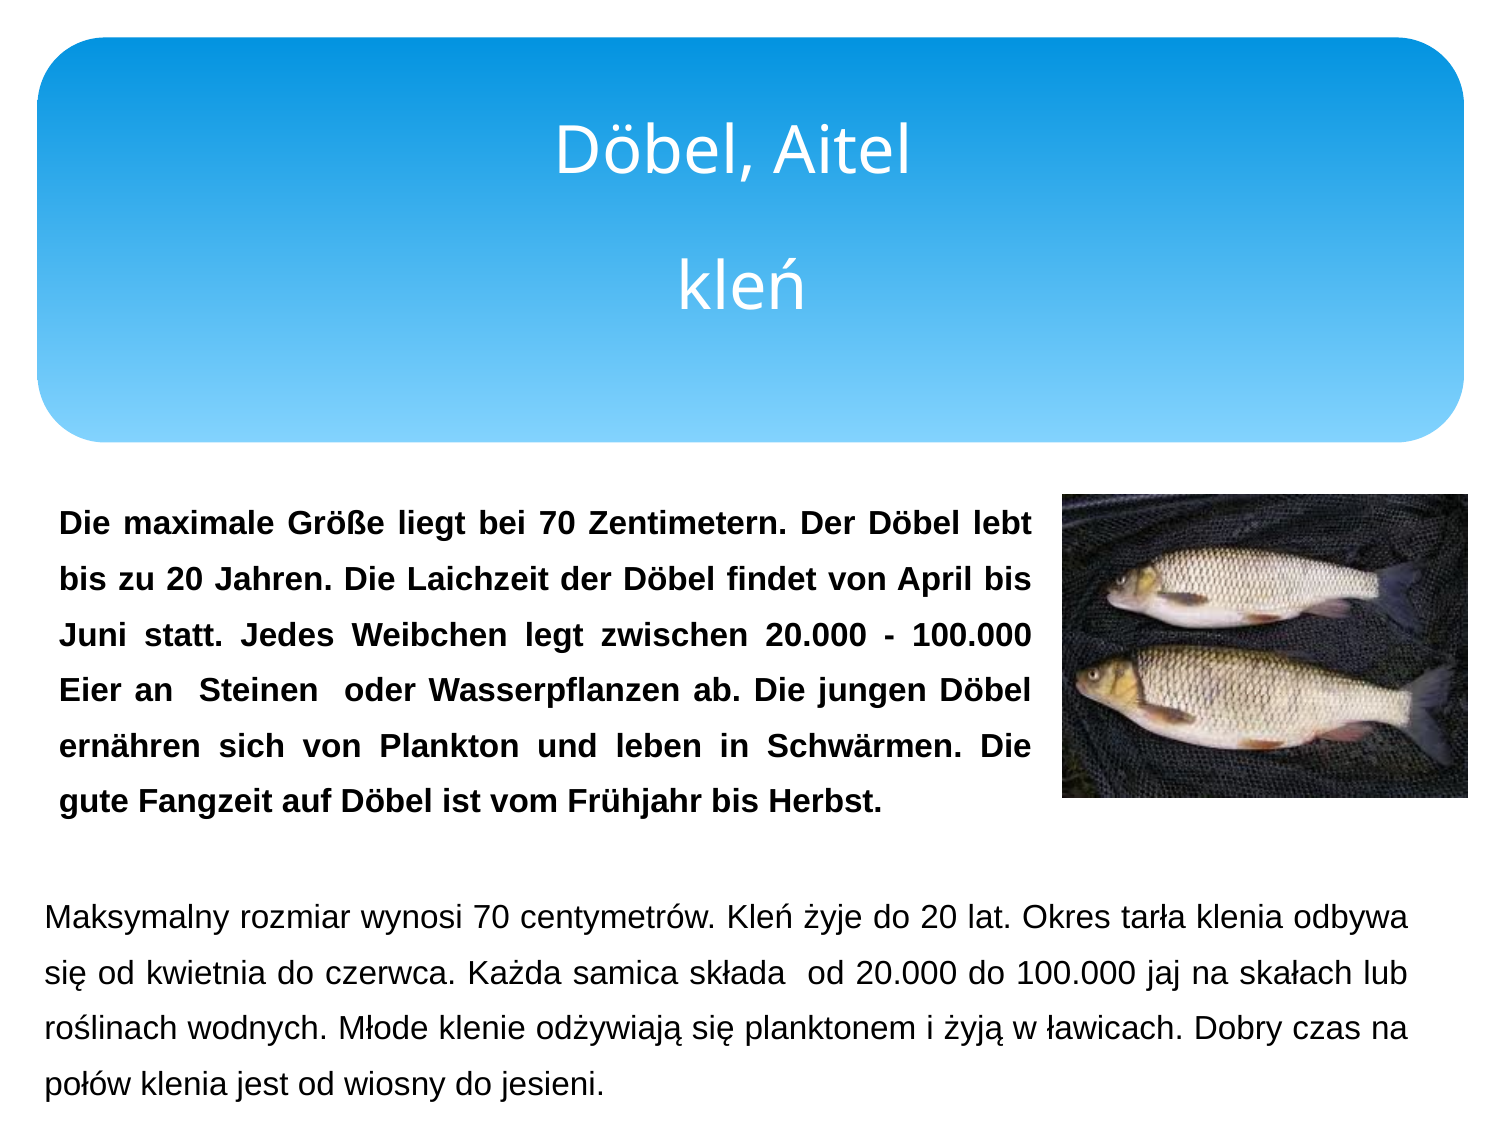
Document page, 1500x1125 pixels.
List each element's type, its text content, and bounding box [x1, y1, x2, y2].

text_box Maksymalny rozmiar wynosi 70 centymetrów. Kleń żyje do 20 lat. Okres tarła klenia odbywa się od kwietnia do czerwca. Każda samica składa od 20.000 do 100.000 jaj na skałach lub roślinach wodnych. Młode klenie odżywiają się planktonem i żyją w ławicach. Dobry czas na połów klenia jest od wiosny do jesieni. [29, 872, 1447, 1093]
subtitle Die maximale Größe liegt bei 70 Zentimetern. Der Döbel lebt bis zu 20 Jahren. Die Laichzeit der Döbel findet von April bis Juni statt. Jedes Weibchen legt zwischen 20.000 - 100.000 Eier an Steinen oder Wasserpflanzen ab. Die jungen Döbel ernähren sich von Plankton und leben in Schwärmen. Die gute Fangzeit auf Döbel ist vom Frühjahr bis Herbst. [59, 472, 1034, 872]
picture [1062, 494, 1468, 798]
title Döbel, Aitel kleń [67, 91, 1418, 296]
